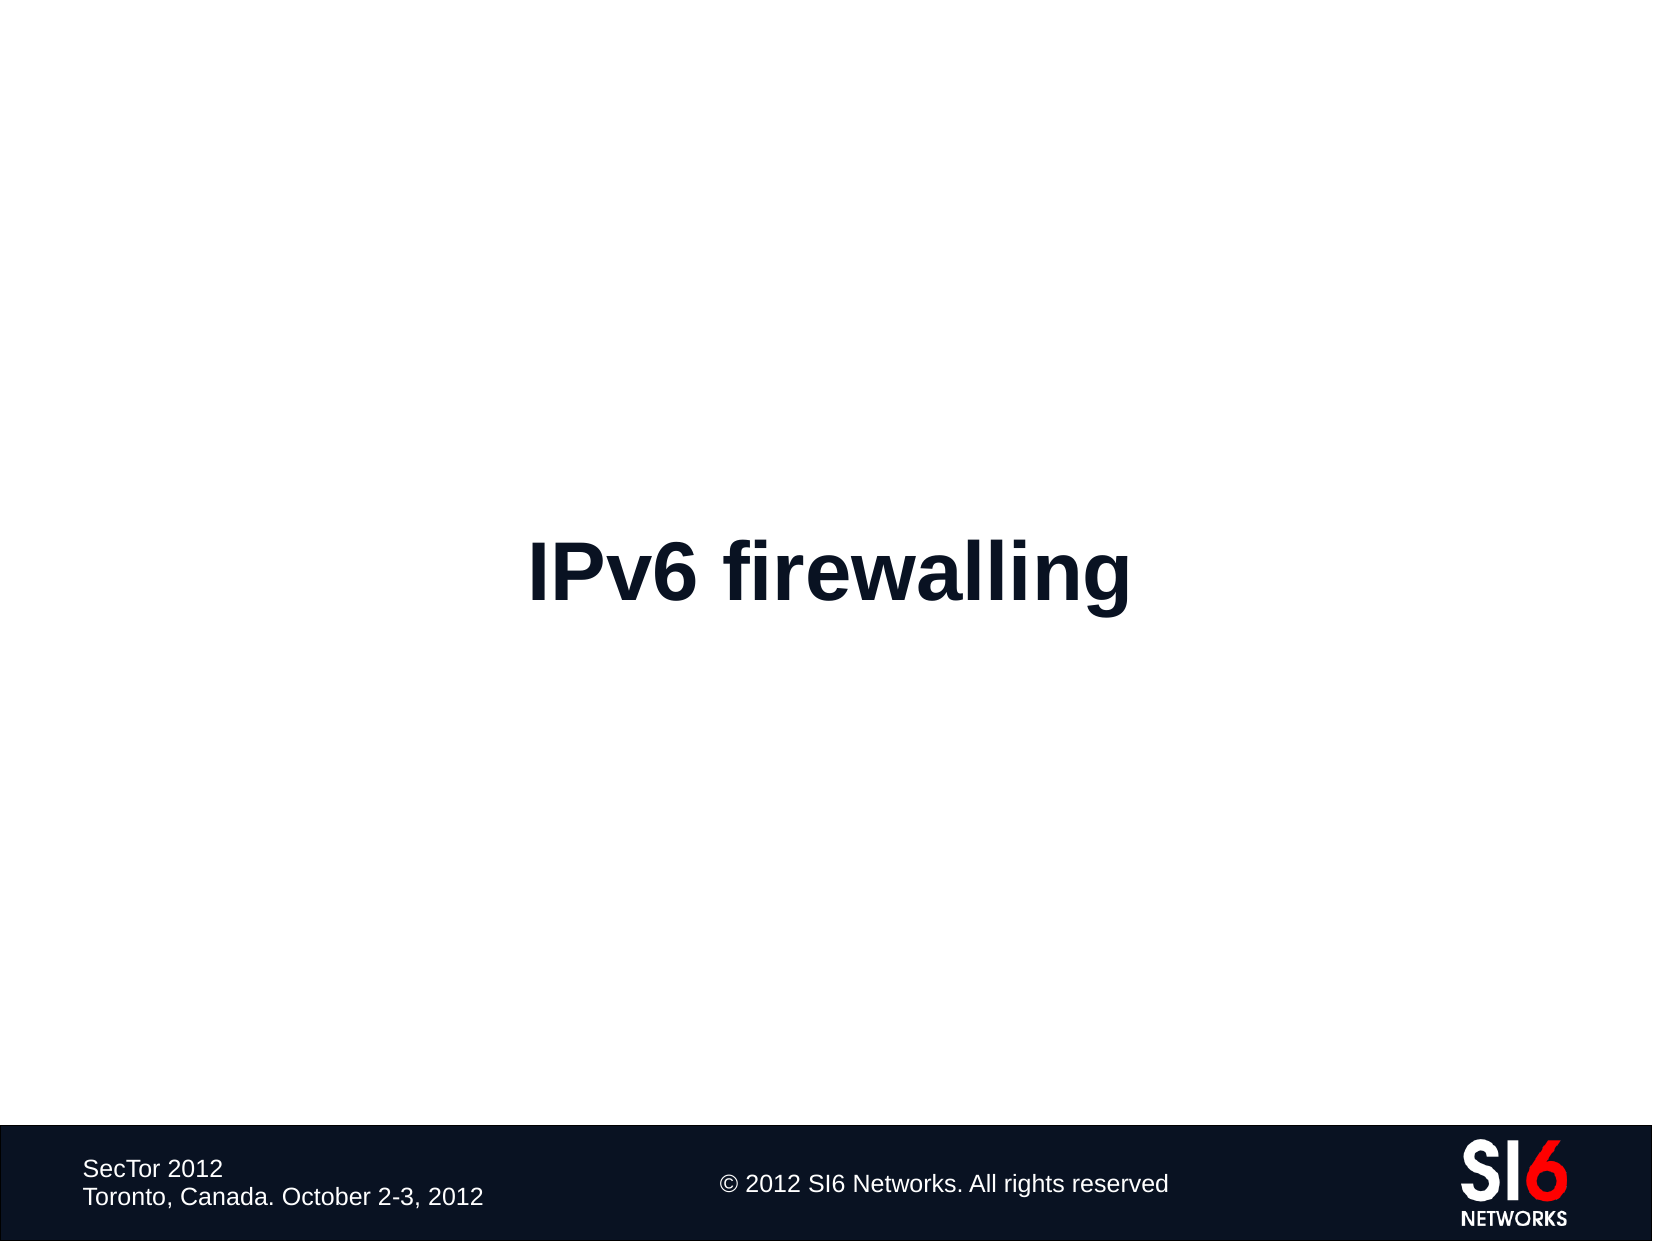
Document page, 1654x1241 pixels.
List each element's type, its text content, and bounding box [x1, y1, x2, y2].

picture [1461, 1139, 1567, 1226]
title IPv6 firewalling [86, 467, 1576, 676]
